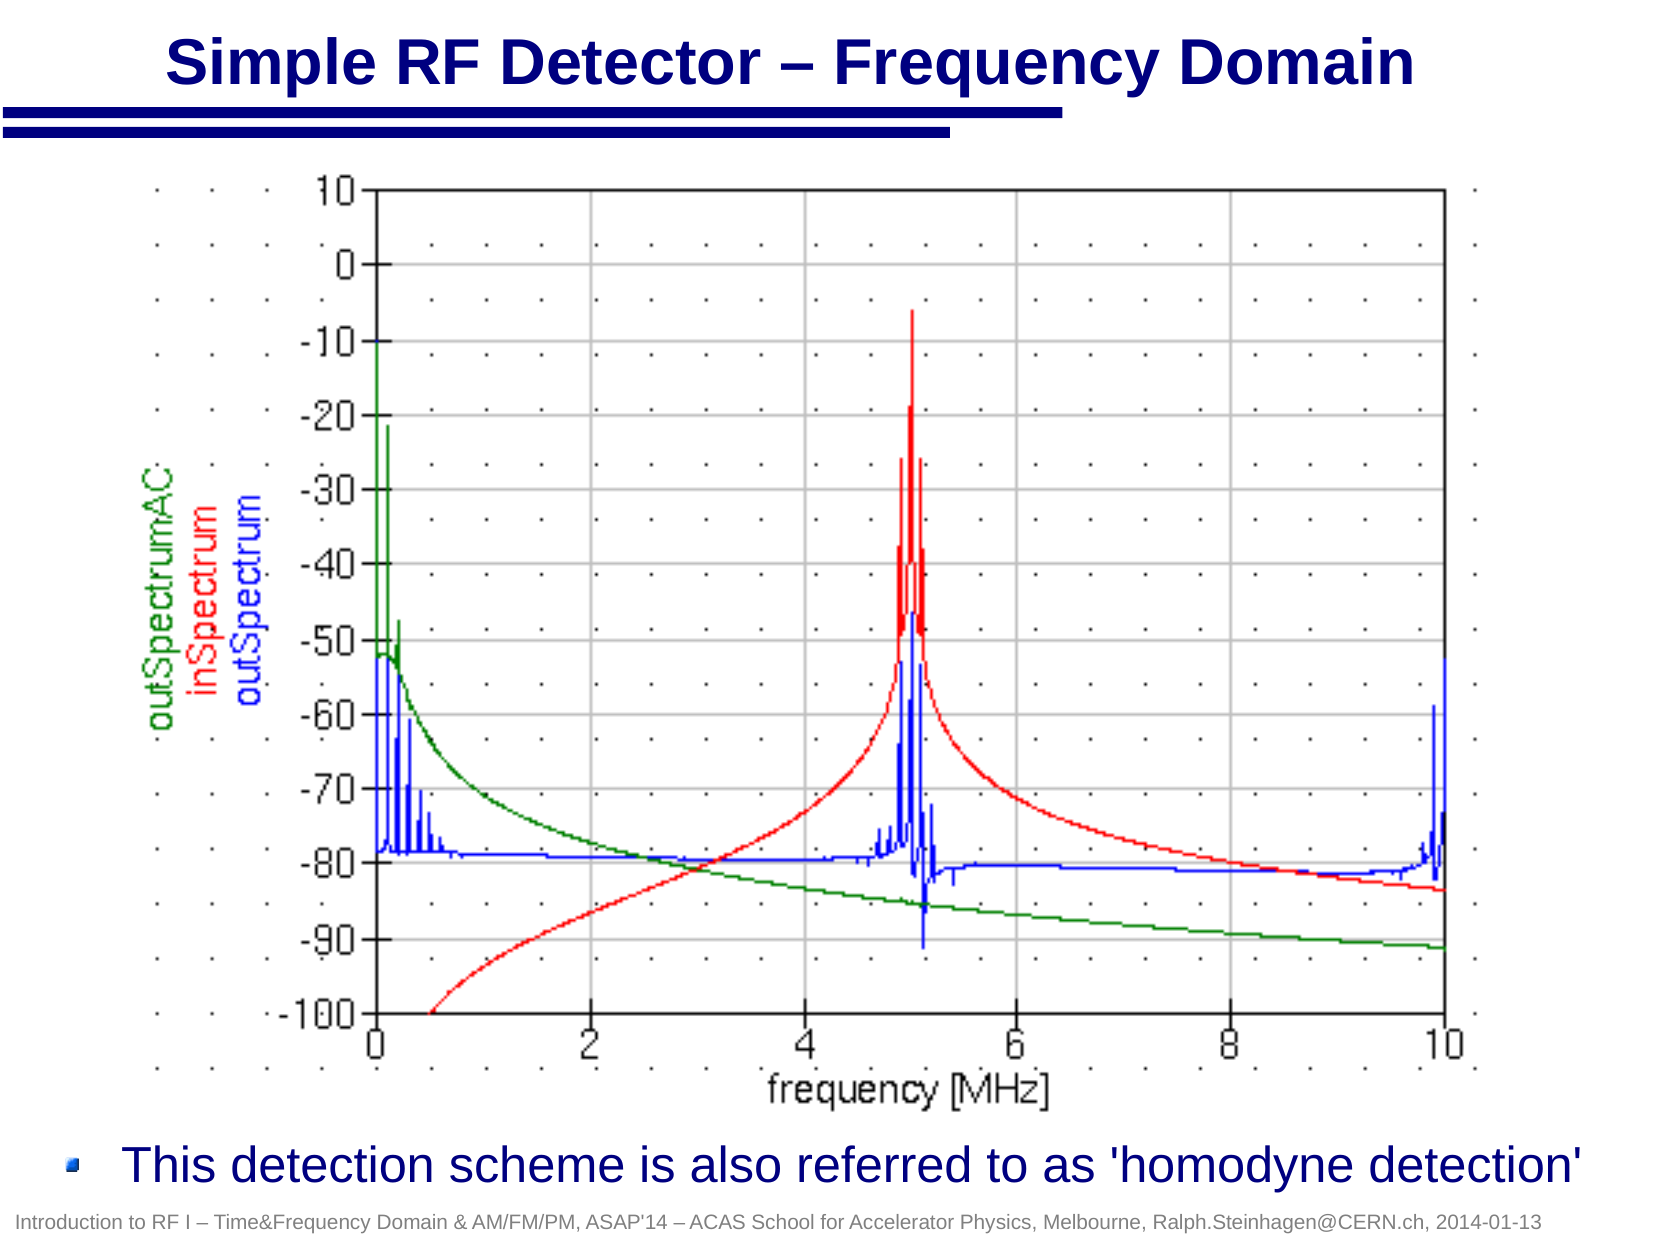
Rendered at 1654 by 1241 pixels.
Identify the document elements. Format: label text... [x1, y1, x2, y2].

picture [110, 165, 1480, 1123]
title Simple RF Detector – Frequency Domain [165, 0, 1465, 124]
list This detection scheme is also referred to as 'homodyne detection' [65, 1136, 1628, 1205]
